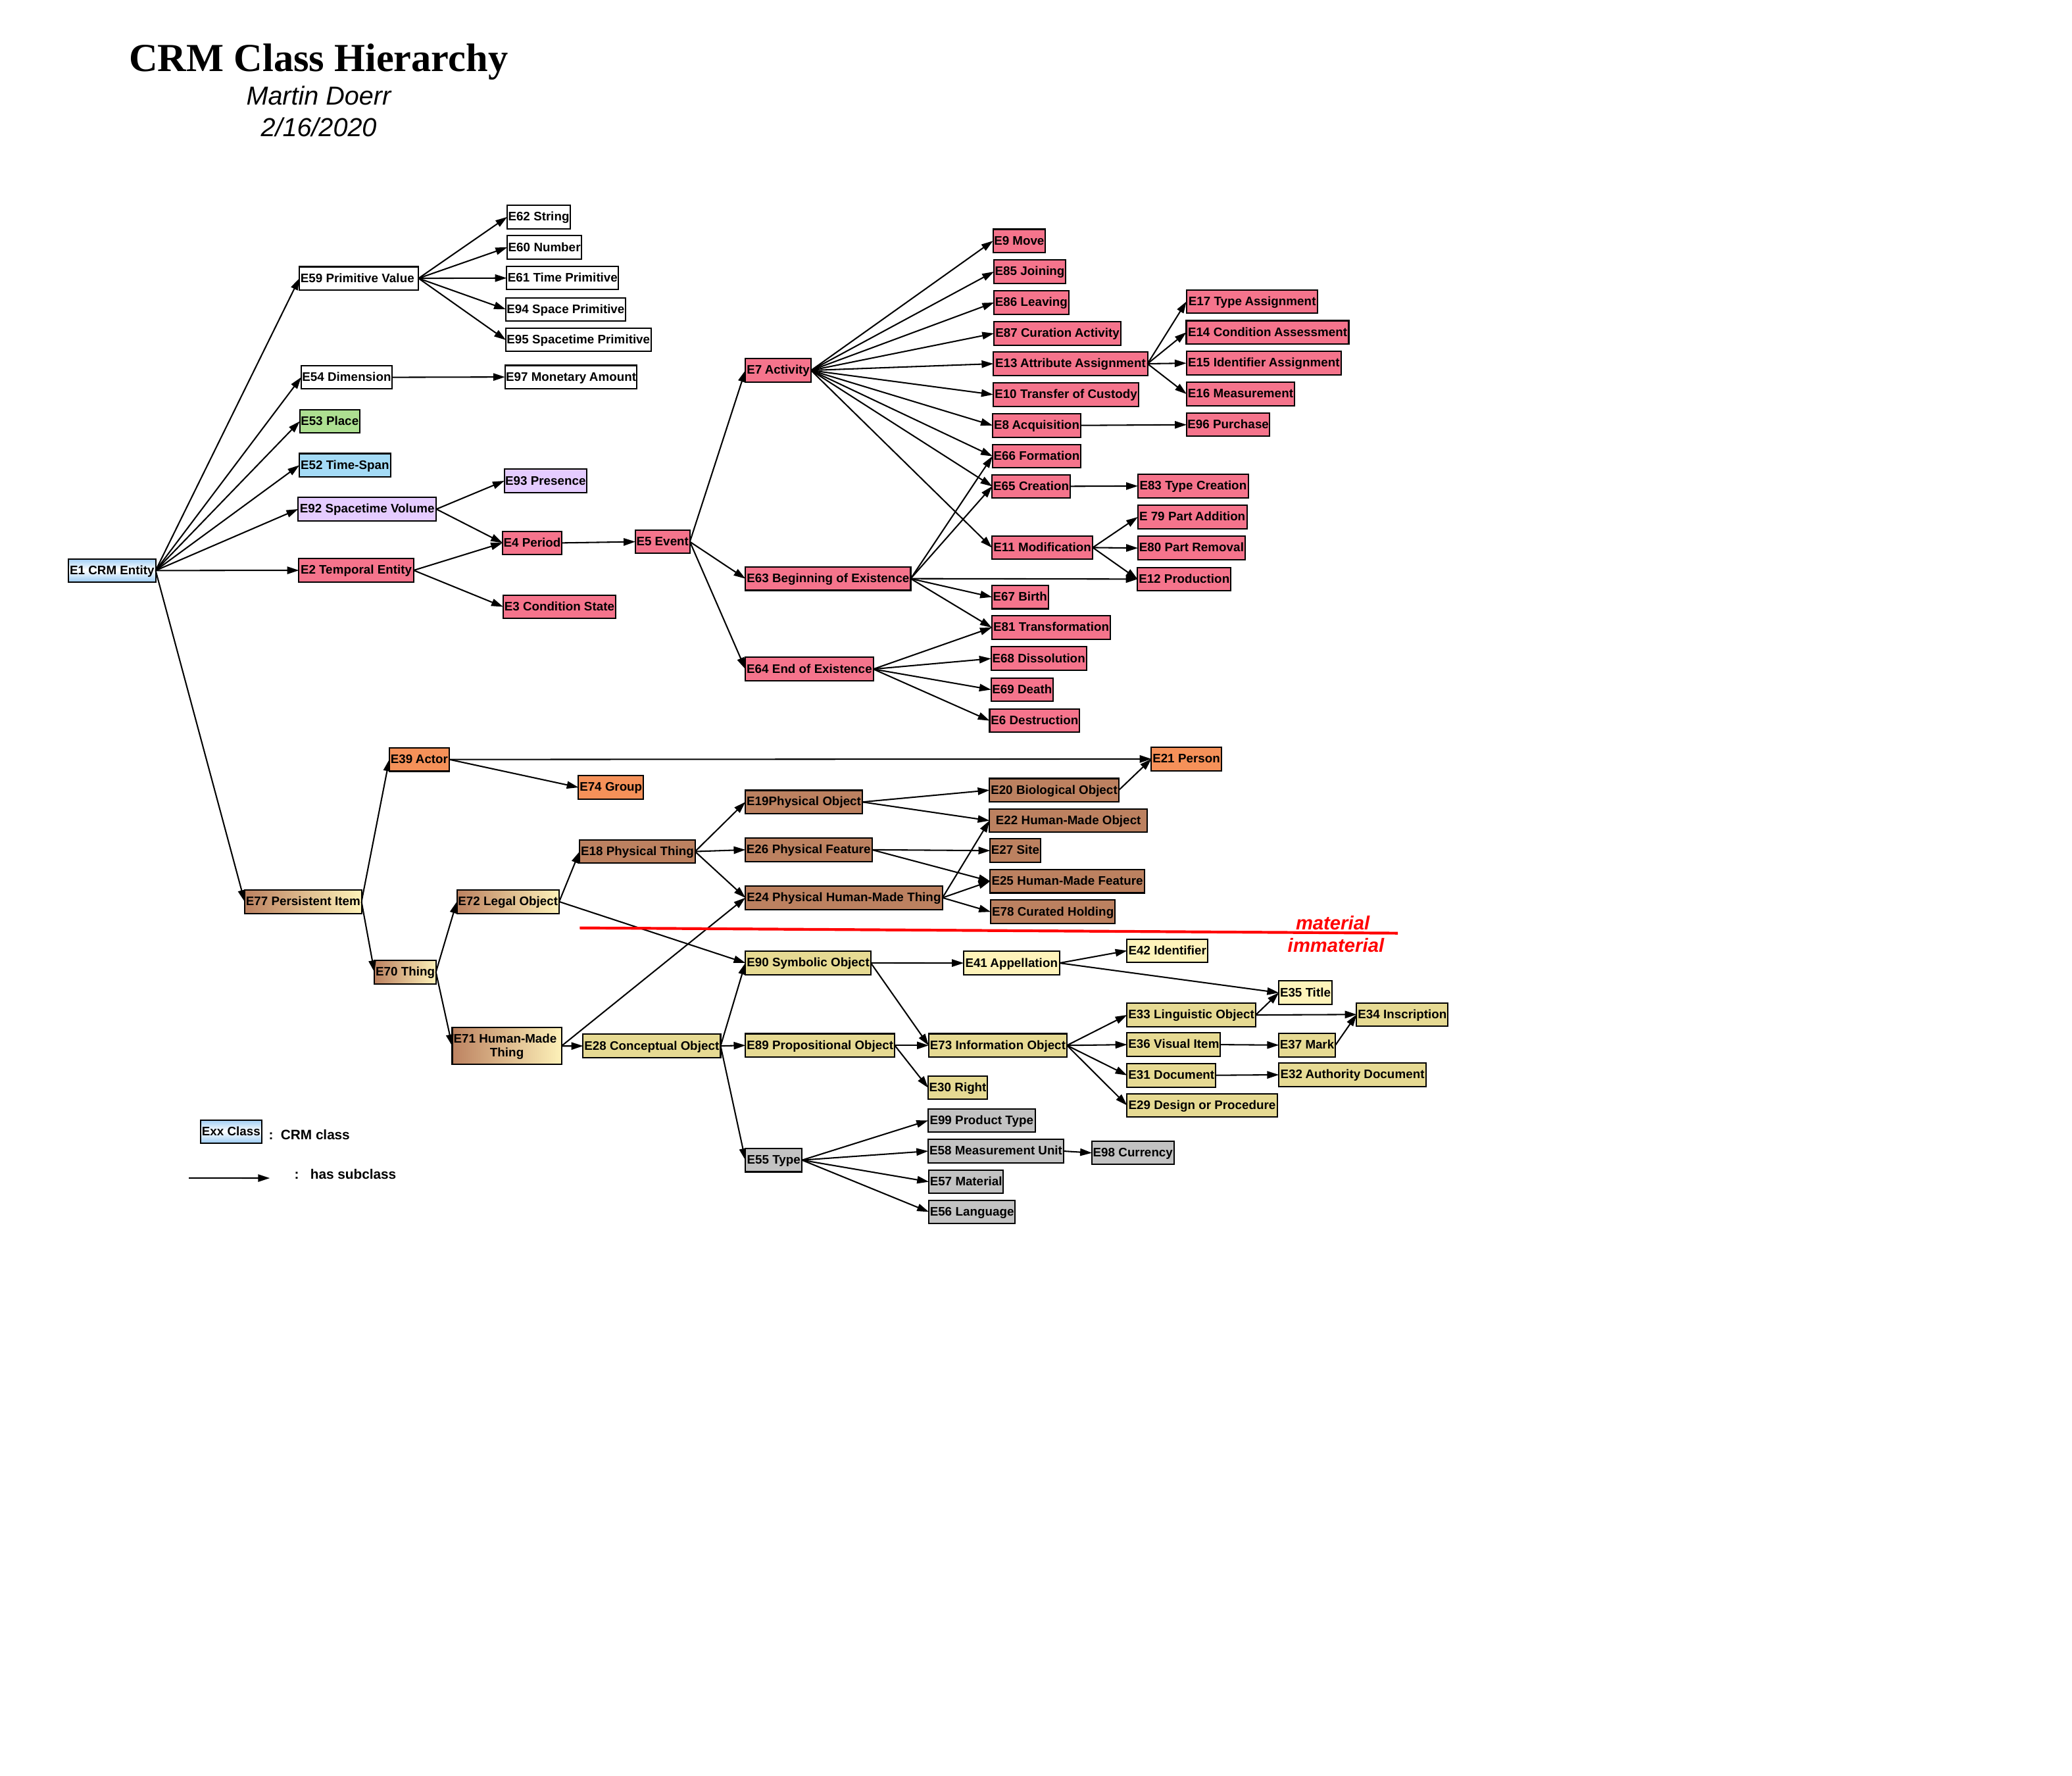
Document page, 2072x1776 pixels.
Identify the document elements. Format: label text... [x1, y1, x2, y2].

text_box E83 Type Creation [1137, 474, 1248, 498]
text_box E8 Acquisition [992, 413, 1081, 437]
text_box E21 Person [1151, 747, 1221, 771]
text_box E42 Identifier [1127, 939, 1208, 963]
text_box E10 Transfer of Custody [993, 383, 1139, 407]
text_box E26 Physical Feature [745, 838, 872, 862]
text_box E53 Place [299, 409, 360, 433]
text_box E 79 Part Addition [1137, 505, 1247, 529]
text_box E57 Material [929, 1170, 1004, 1194]
text_box E5 Event [635, 530, 690, 554]
text_box E3 Condition State [503, 595, 616, 619]
text_box E64 End of Existence [745, 657, 874, 681]
text_box E19Physical Object [745, 790, 862, 814]
text_box E22 Human-Made Object [989, 808, 1148, 833]
text_box E30 Right [927, 1075, 988, 1100]
text_box E31 Document [1127, 1063, 1216, 1087]
text_box E9 Move [993, 229, 1046, 253]
text_box E13 Attribute Assignment [993, 352, 1148, 376]
text_box E41 Appellation [963, 951, 1060, 975]
text_box E39 Actor [389, 747, 450, 772]
text_box E69 Death [991, 678, 1054, 702]
text_box E55 Type [745, 1148, 802, 1172]
text_box E27 Site [990, 839, 1041, 863]
text_box E63 Beginning of Existence [745, 566, 911, 591]
text_box E16 Measurement [1186, 382, 1295, 406]
text_box E66 Formation [992, 444, 1081, 468]
text_box E1 CRM Entity [68, 558, 156, 583]
text_box E92 Spacetime Volume [298, 497, 437, 521]
text_box E52 Time-Span [299, 453, 391, 478]
text_box E35 Title [1279, 981, 1333, 1005]
text_box E72 Legal Object [456, 890, 560, 914]
text_box E87 Curation Activity [993, 322, 1122, 345]
text_box E36 Visual Item [1127, 1033, 1221, 1056]
text_box E11 Modification [991, 535, 1093, 560]
text_box E20 Biological Object [989, 778, 1119, 802]
text_box E77 Persistent Item [244, 890, 362, 914]
text_box E2 Temporal Entity [299, 558, 414, 582]
text_box E71 Human-Made Thing [452, 1027, 562, 1065]
text_box E54 Dimension [301, 366, 392, 389]
text_box E74 Group [578, 776, 644, 799]
text_box E80 Part Removal [1137, 536, 1245, 560]
text_box E33 Linguistic Object [1127, 1003, 1256, 1027]
text_box E90 Symbolic Object [745, 951, 871, 975]
text_box E60 Number [507, 235, 581, 259]
text_box E96 Purchase [1187, 413, 1270, 436]
text_box E14 Condition Assessment [1186, 320, 1349, 345]
text_box E59 Primitive Value [299, 266, 418, 290]
text_box : has subclass [284, 1160, 408, 1187]
text_box material [1285, 905, 1387, 927]
text_box E7 Activity [745, 358, 812, 382]
text_box E78 Curated Holding [990, 900, 1116, 924]
text_box E37 Mark [1279, 1033, 1336, 1057]
text_box E12 Production [1137, 567, 1231, 591]
text_box E24 Physical Human-Made Thing [745, 886, 943, 910]
text_box immaterial [1277, 927, 1402, 962]
text_box E97 Monetary Amount [505, 365, 637, 389]
text_box E70 Thing [374, 960, 436, 984]
text_box E81 Transformation [991, 616, 1111, 639]
text_box E94 Space Primitive [506, 298, 626, 321]
text_box E99 Product Type [928, 1109, 1035, 1132]
text_box E32 Authority Document [1279, 1063, 1427, 1087]
text_box E73 Information Object [928, 1033, 1068, 1058]
text_box : CRM class [259, 1120, 362, 1148]
text_box E25 Human-Made Feature [990, 869, 1145, 893]
text_box E29 Design or Procedure [1127, 1093, 1277, 1118]
text_box E58 Measurement Unit [927, 1139, 1064, 1163]
text_box E17 Type Assignment [1186, 289, 1318, 314]
text_box E4 Period [502, 531, 562, 555]
text_box E56 Language [929, 1200, 1016, 1224]
text_box Exx Class [201, 1120, 262, 1144]
text_box E18 Physical Thing [580, 839, 695, 864]
text_box E93 Presence [505, 469, 587, 493]
text_box E86 Leaving [994, 291, 1069, 314]
text_box E34 Inscription [1356, 1002, 1448, 1027]
text_box E85 Joining [993, 260, 1066, 284]
text_box E6 Destruction [989, 708, 1080, 733]
text_box E65 Creation [992, 474, 1071, 499]
text_box E61 Time Primitive [506, 266, 618, 289]
text_box E68 Dissolution [991, 647, 1087, 671]
text_box E67 Birth [991, 585, 1049, 609]
text_box E15 Identifier Assignment [1186, 351, 1342, 376]
text_box E95 Spacetime Primitive [506, 328, 651, 351]
text_box E62 String [507, 205, 570, 229]
text_box E28 Conceptual Object [583, 1034, 721, 1058]
text_box E98 Currency [1092, 1141, 1174, 1164]
text_box E89 Propositional Object [745, 1033, 895, 1058]
text_box CRM Class Hierarchy Martin Doerr 2/16/2020 [117, 26, 520, 148]
